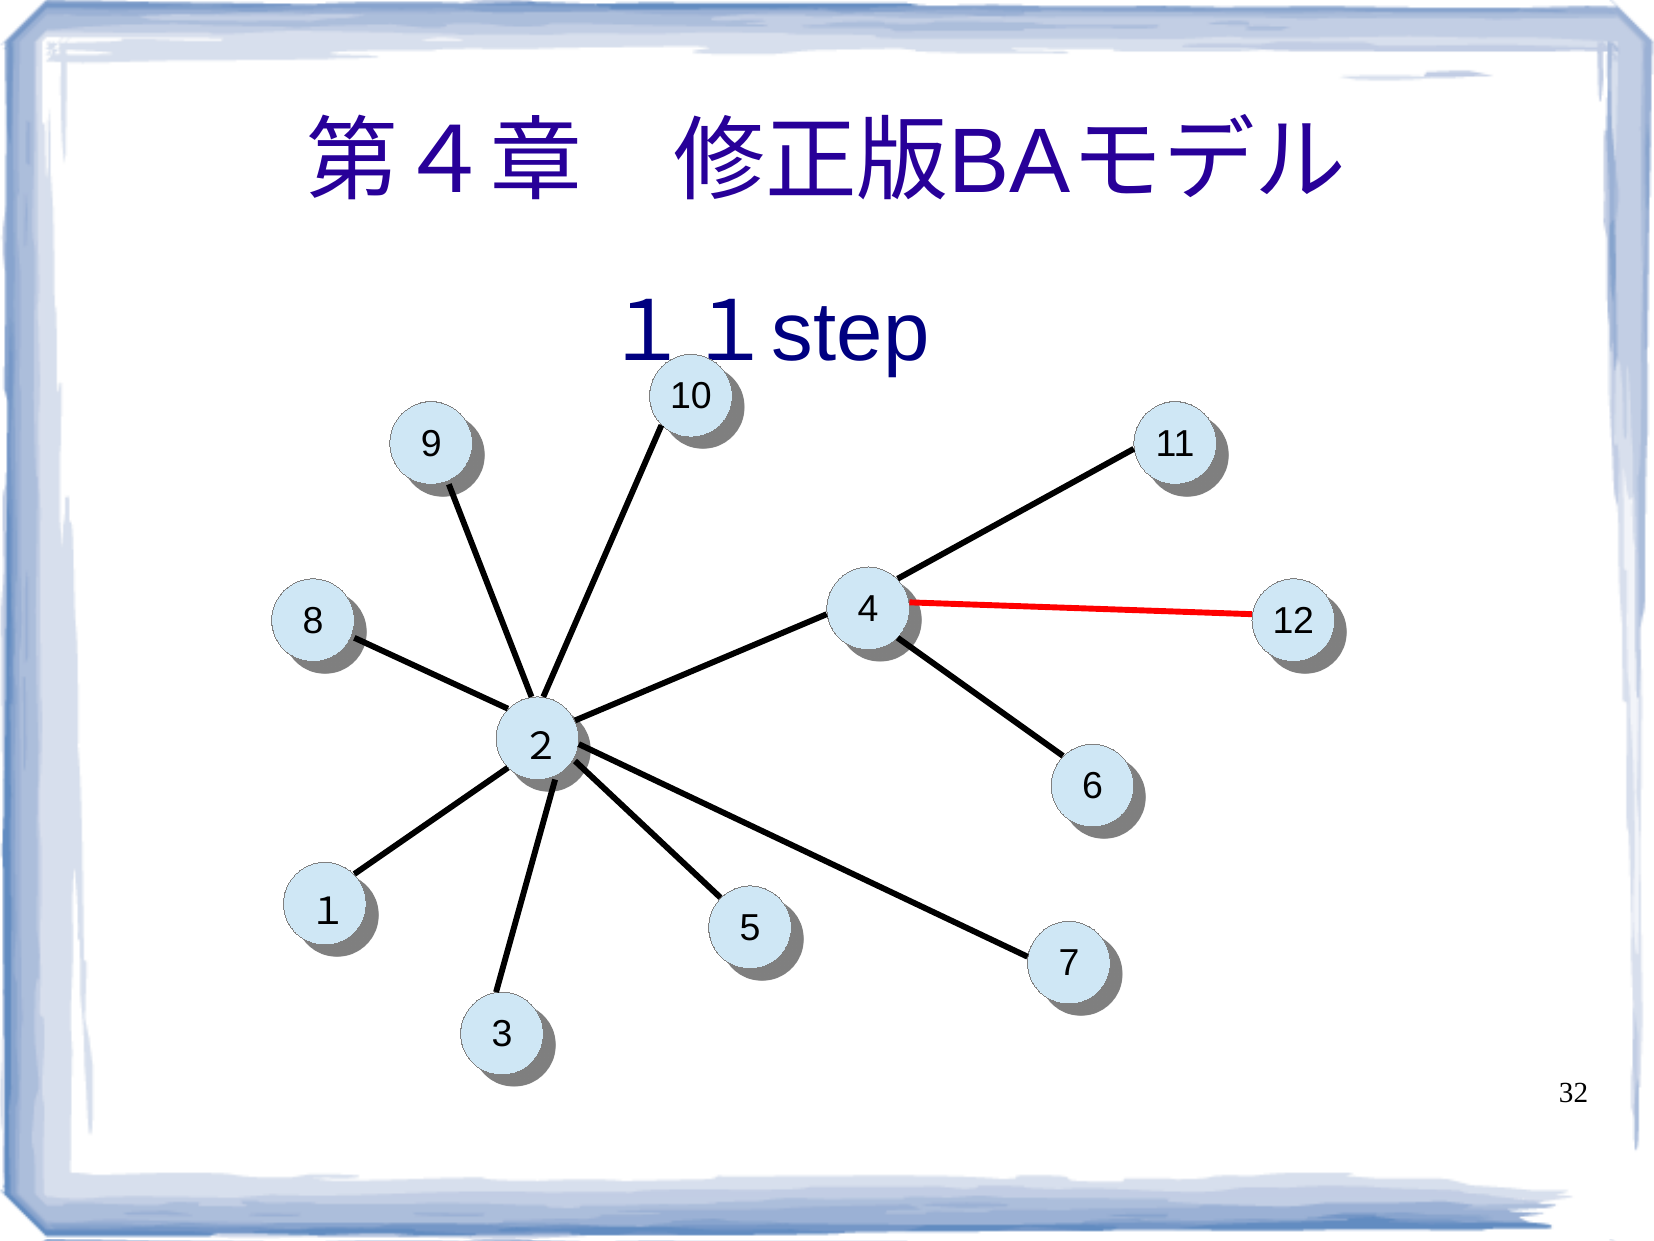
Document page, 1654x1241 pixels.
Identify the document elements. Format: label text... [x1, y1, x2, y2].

text_box 8 [271, 578, 355, 662]
text_box 12 [1251, 578, 1335, 662]
text_box 10 [649, 354, 733, 438]
text_box [496, 712, 572, 780]
text_box 5 [708, 885, 792, 969]
text_box 6 [1051, 744, 1134, 827]
text_box [283, 862, 359, 945]
text_box [363, 887, 367, 920]
text_box 3 [460, 992, 544, 1075]
text_box 4 [826, 566, 910, 650]
text_box ２ [507, 708, 576, 761]
text_box [509, 696, 566, 708]
text_box 7 [1027, 921, 1111, 1004]
text_box 9 [389, 401, 473, 485]
text_box １ [295, 874, 363, 927]
title 第４章 修正版BAモデル [82, 49, 1571, 257]
text_box １１step [590, 256, 968, 365]
text_box 11 [1133, 401, 1217, 485]
picture [0, 0, 1654, 1241]
